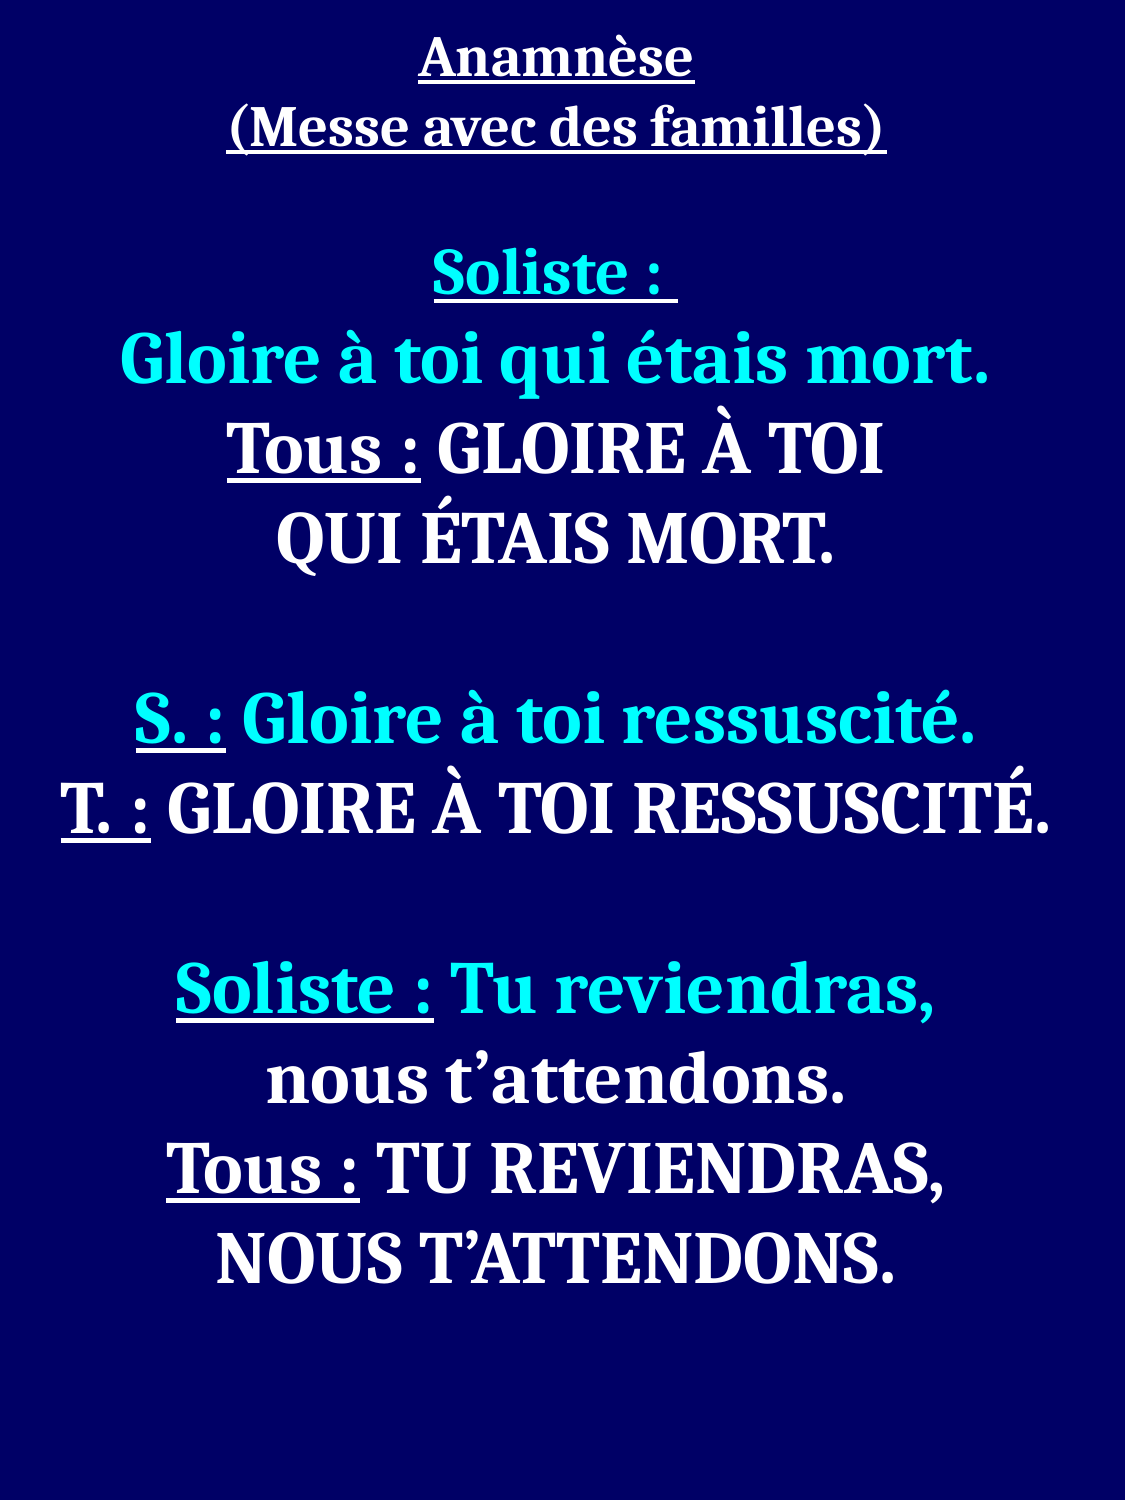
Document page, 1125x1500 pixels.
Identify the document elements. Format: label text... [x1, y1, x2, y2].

text_box Anamnèse (Messe avec des familles) Soliste : Gloire à toi qui étais mort. Tous : GLOIRE À TOI QUI ÉTAIS MORT. S. : Gloire à toi ressuscité. T. : GLOIRE À TOI RESSUSCITÉ. Soliste : Tu reviendras, nous t’attendons. Tous : TU REVIENDRAS, NOUS T’ATTENDONS. [0, 0, 1125, 1473]
